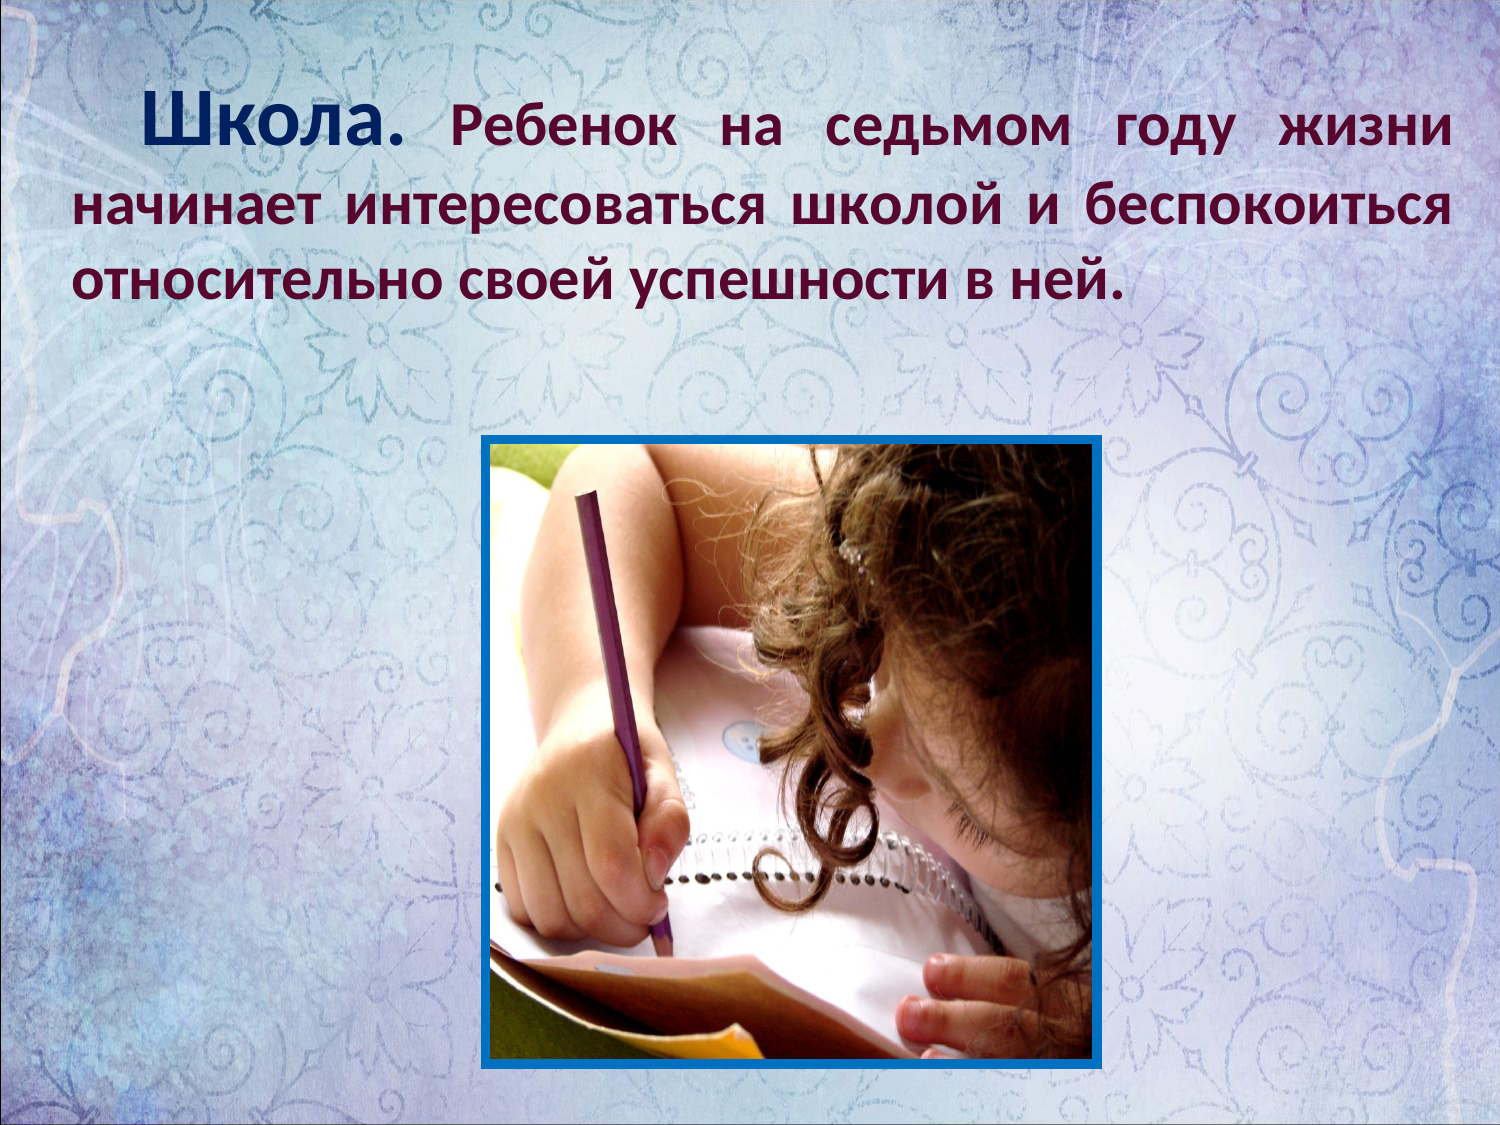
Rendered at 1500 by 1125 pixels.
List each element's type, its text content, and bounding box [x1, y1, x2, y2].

picture [490, 444, 1093, 1060]
picture [0, 0, 1500, 1125]
list Школа. Ребенок на седьмом году жизни начинает интересоваться школой и беспокоиться относительно своей успешности в ней. [0, 54, 1471, 1000]
